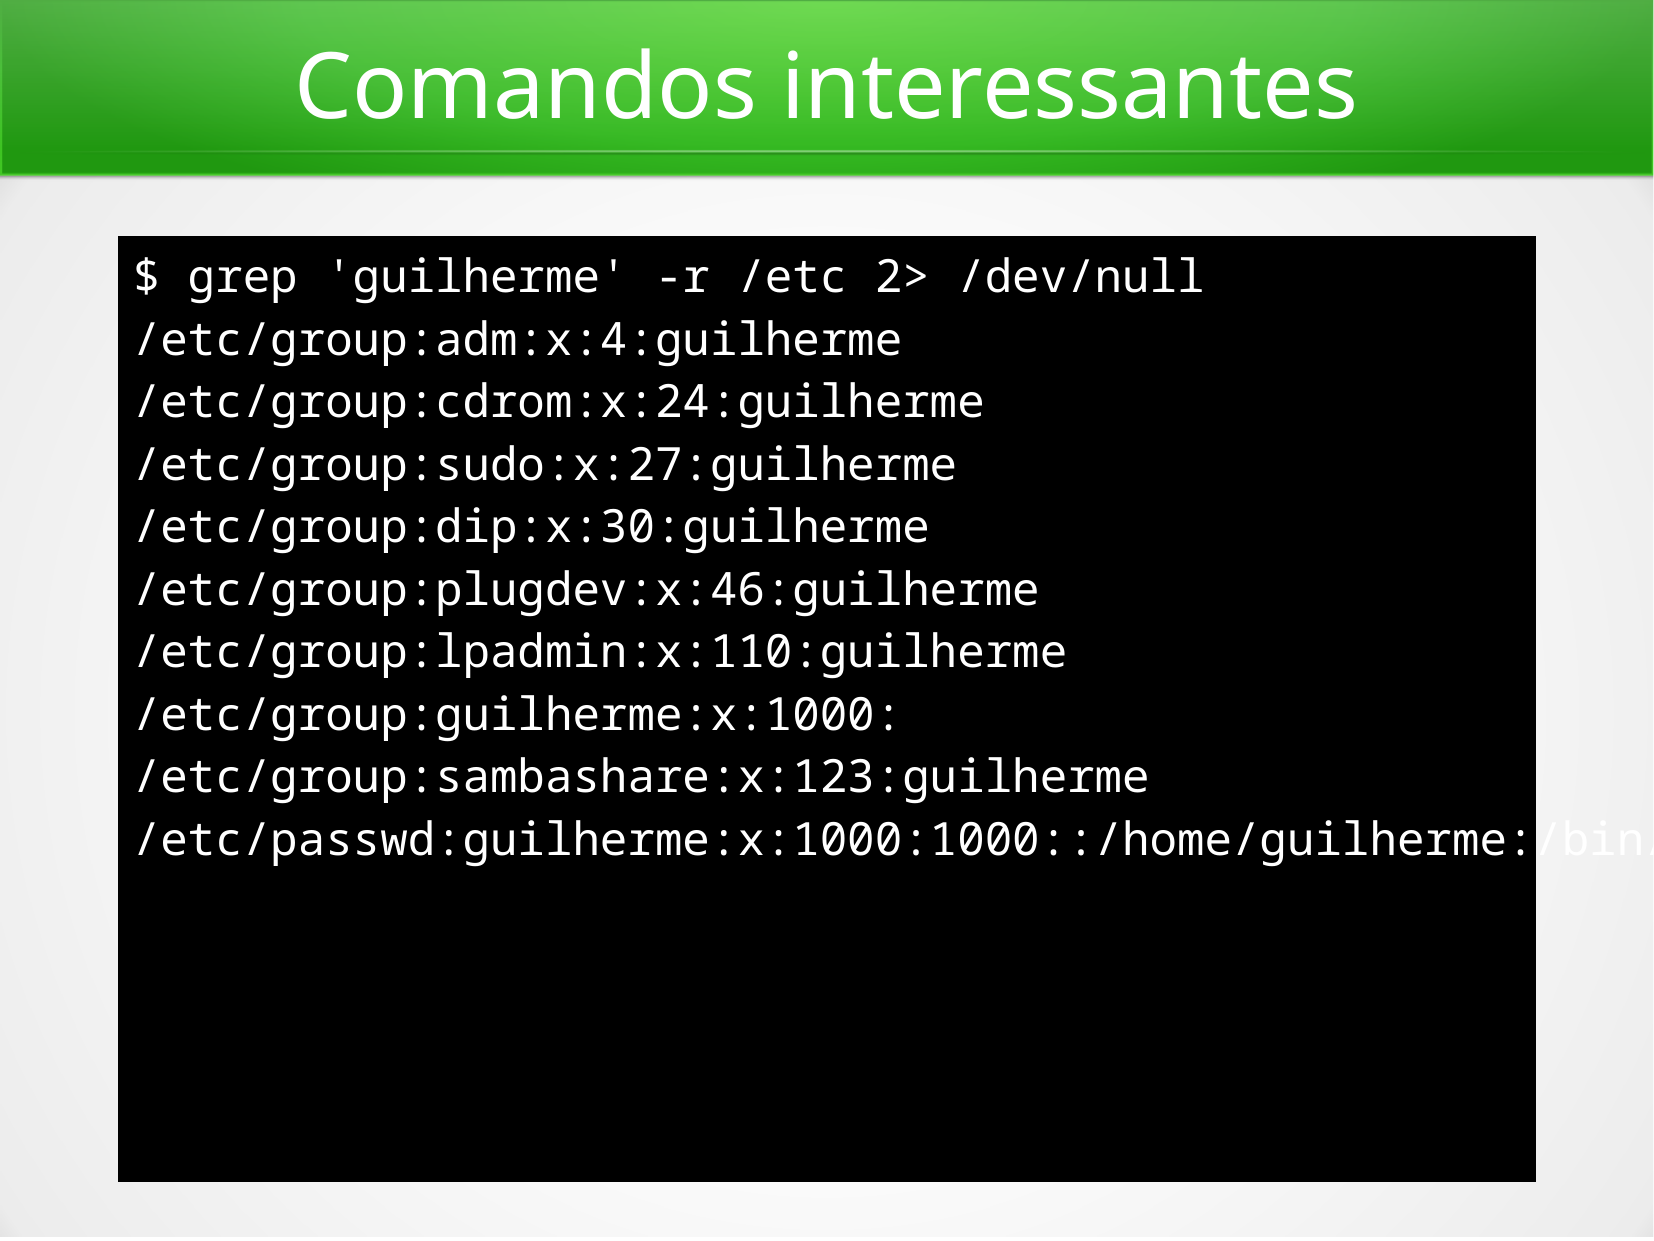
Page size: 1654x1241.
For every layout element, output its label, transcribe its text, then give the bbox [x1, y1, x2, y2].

title Comandos interessantes [82, 11, 1571, 154]
picture [0, 0, 1654, 1237]
text_box $ grep 'guilherme' -r /etc 2> /dev/null /etc/group:adm:x:4:guilherme /etc/group:cdrom:x:24:guilherme /etc/group:sudo:x:27:guilherme /etc/group:dip:x:30:guilherme /etc/group:plugdev:x:46:guilherme /etc/group:lpadmin:x:110:guilherme /etc/group:guilherme:x:1000: /etc/group:sambashare:x:123:guilherme /etc/passwd:guilherme:x:1000:1000::/home/guilherme:/bin/bash [118, 236, 1536, 1182]
